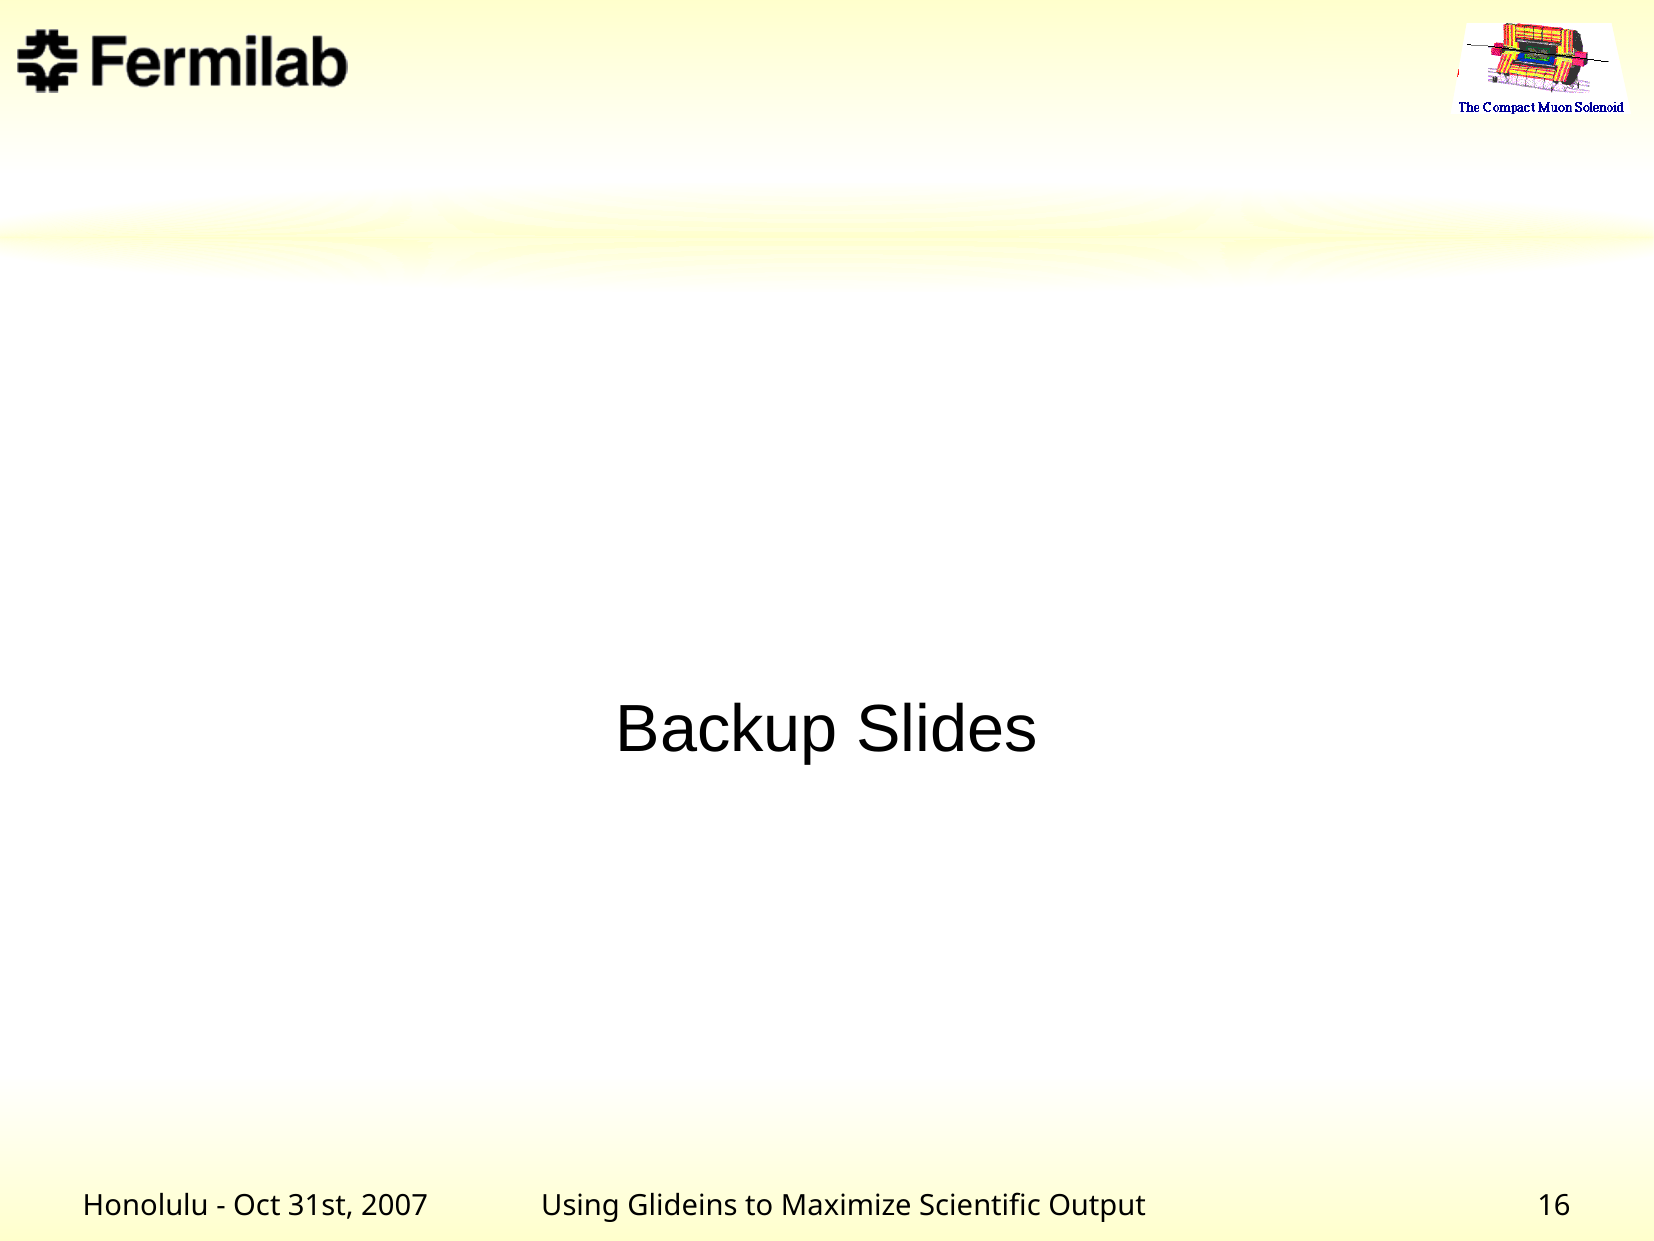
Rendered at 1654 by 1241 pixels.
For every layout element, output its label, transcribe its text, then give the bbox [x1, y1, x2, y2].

picture [1451, 23, 1630, 114]
picture [17, 29, 348, 93]
subtitle Backup Slides [82, 290, 1571, 1167]
